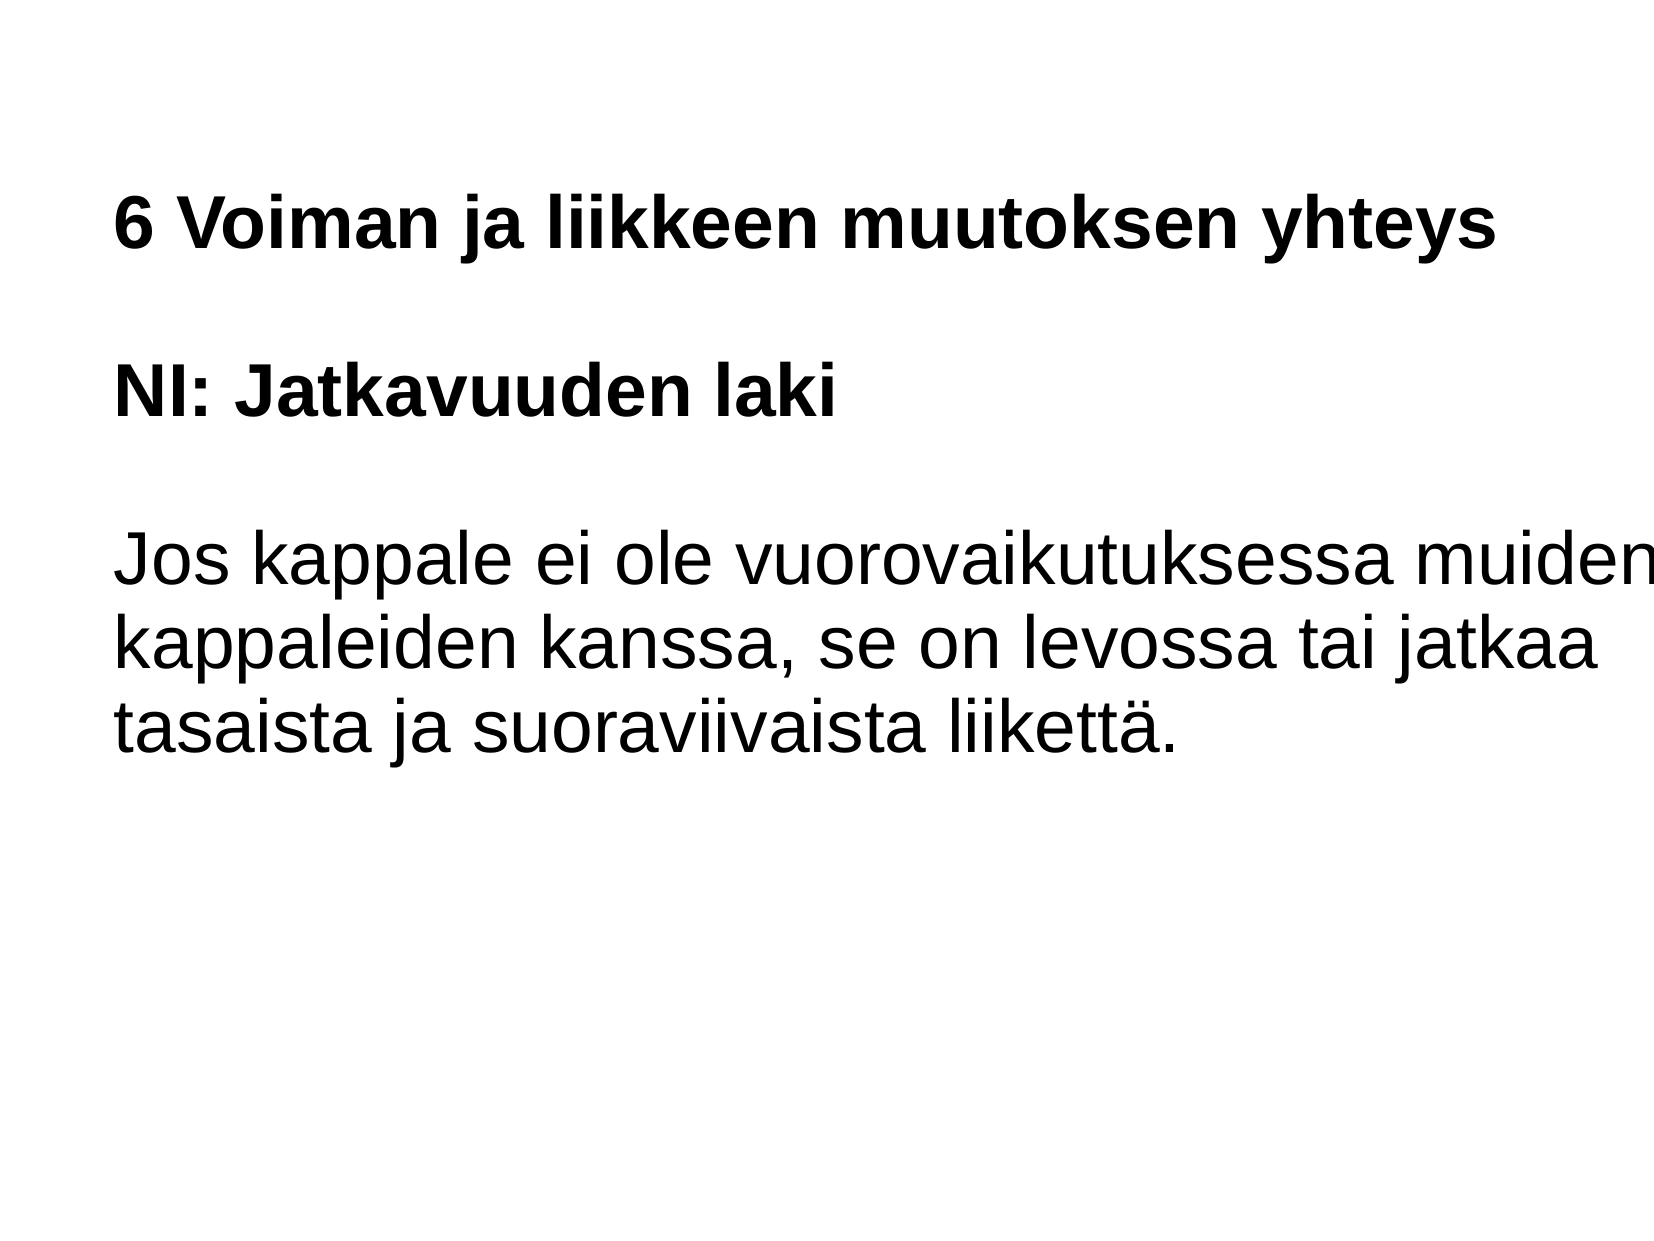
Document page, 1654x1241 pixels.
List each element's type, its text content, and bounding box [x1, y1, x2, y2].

text_box 6 Voiman ja liikkeen muutoksen yhteys NI: Jatkavuuden laki Jos kappale ei ole vuorovaikutuksessa muiden kappaleiden kanssa, se on levossa tai jatkaa tasaista ja suoraviivaista liikettä. [99, 172, 1654, 776]
